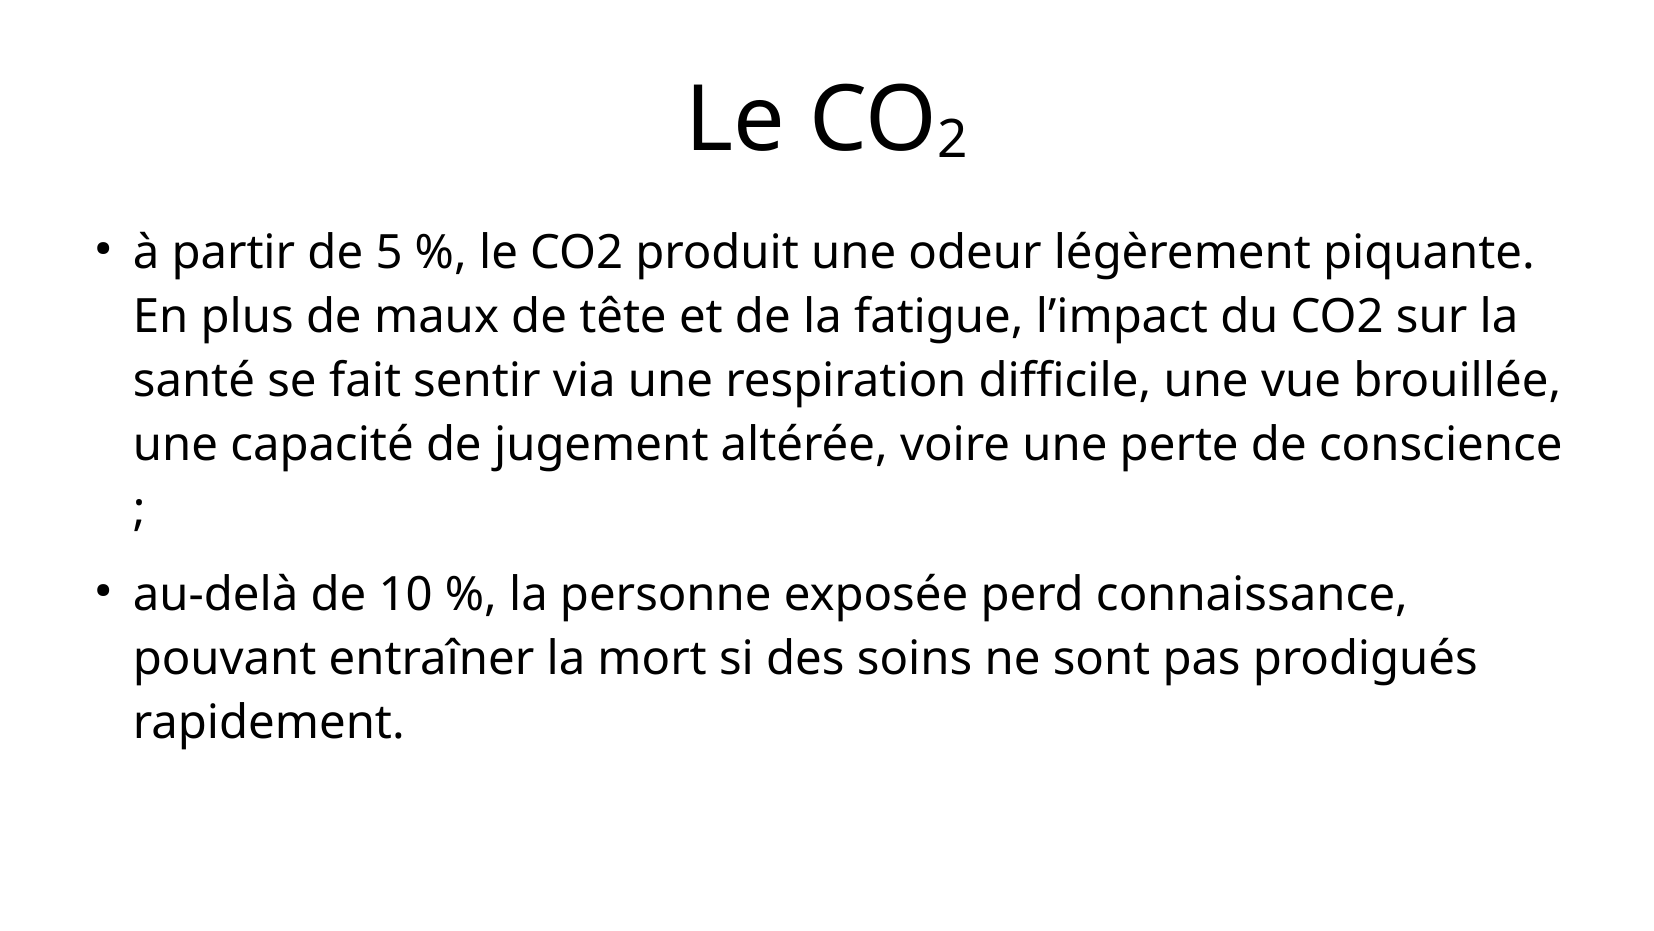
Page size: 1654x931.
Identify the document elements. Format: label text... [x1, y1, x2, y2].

title Le CO2 [82, 37, 1571, 193]
list à partir de 5 %, le CO2 produit une odeur légèrement piquante. En plus de maux de tête et de la fatigue, l’impact du CO2 sur la santé se fait sentir via une respiration difficile, une vue brouillée, une capacité de jugement altérée, voire une perte de conscience ; au-delà de 10 %, la personne exposée perd connaissance, pouvant entraîner la mort si des soins ne sont pas prodigués rapidement. [82, 217, 1571, 758]
